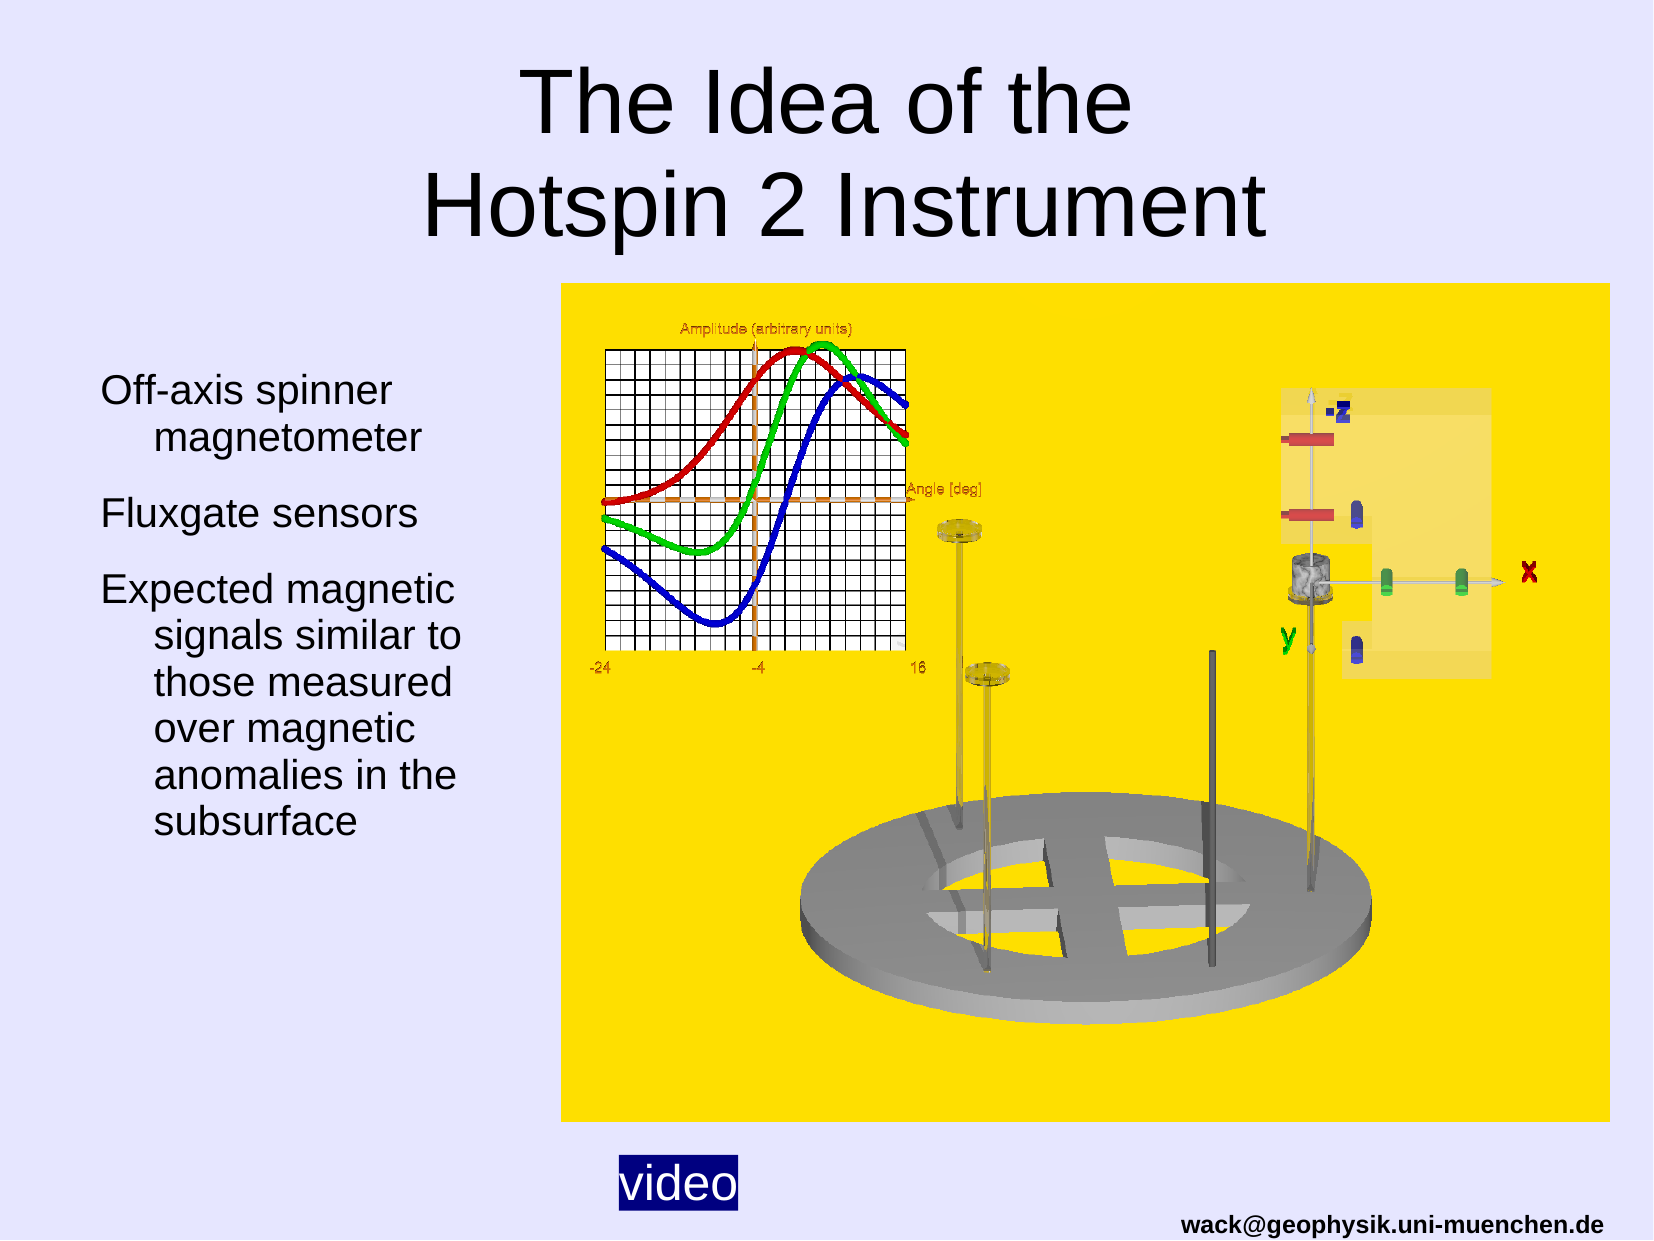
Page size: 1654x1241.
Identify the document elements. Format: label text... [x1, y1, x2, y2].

title The Idea of the Hotspin 2 Instrument [82, 49, 1571, 257]
picture [561, 283, 1610, 1123]
list Off-axis spinner magnetometer Fluxgate sensors Expected magnetic signals similar to those measured over magnetic anomalies in the subsurface [82, 366, 532, 904]
text_box video [618, 1154, 739, 1211]
